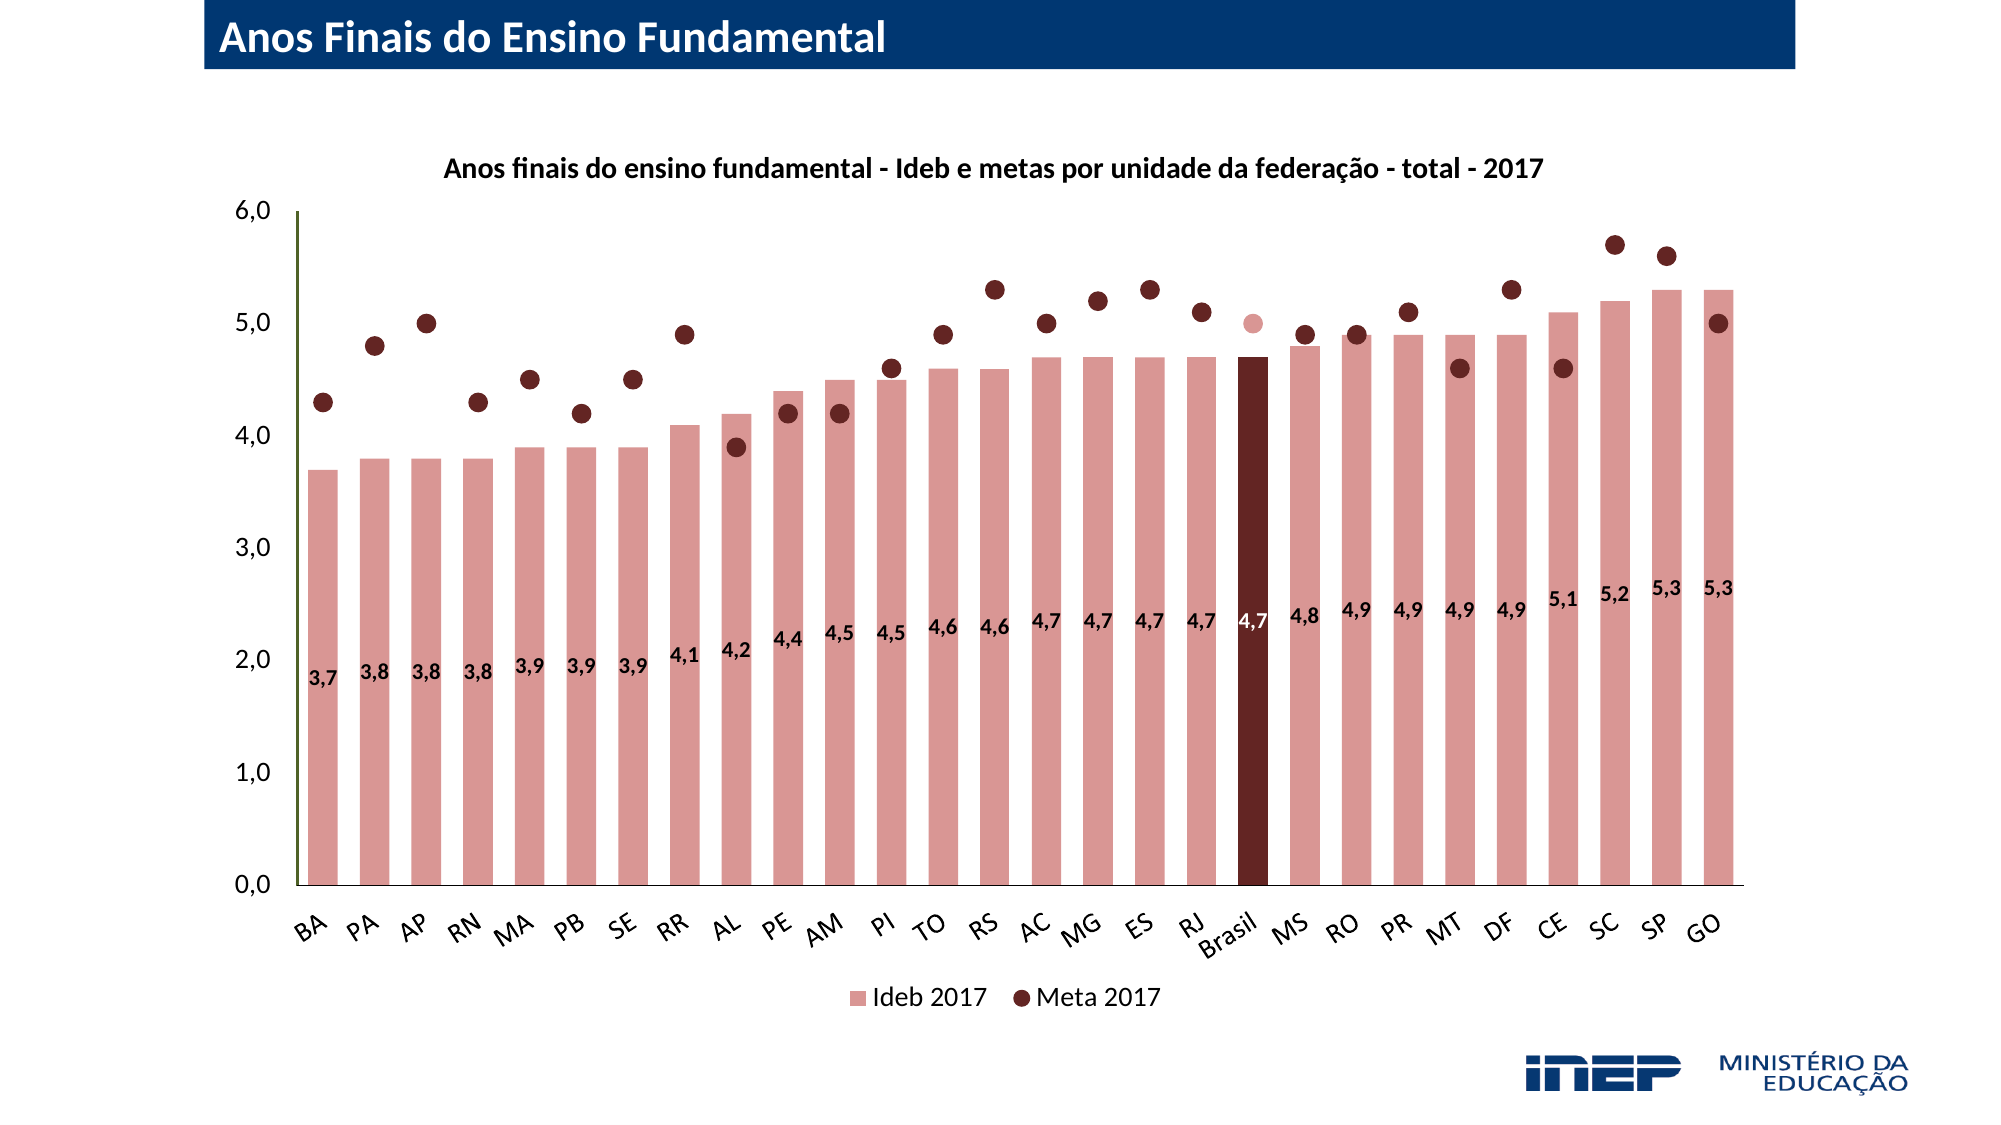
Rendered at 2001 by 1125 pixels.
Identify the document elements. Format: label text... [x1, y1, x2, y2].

text_box Anos Finais do Ensino Fundamental [204, 0, 1796, 70]
picture [0, 0, 2000, 1125]
